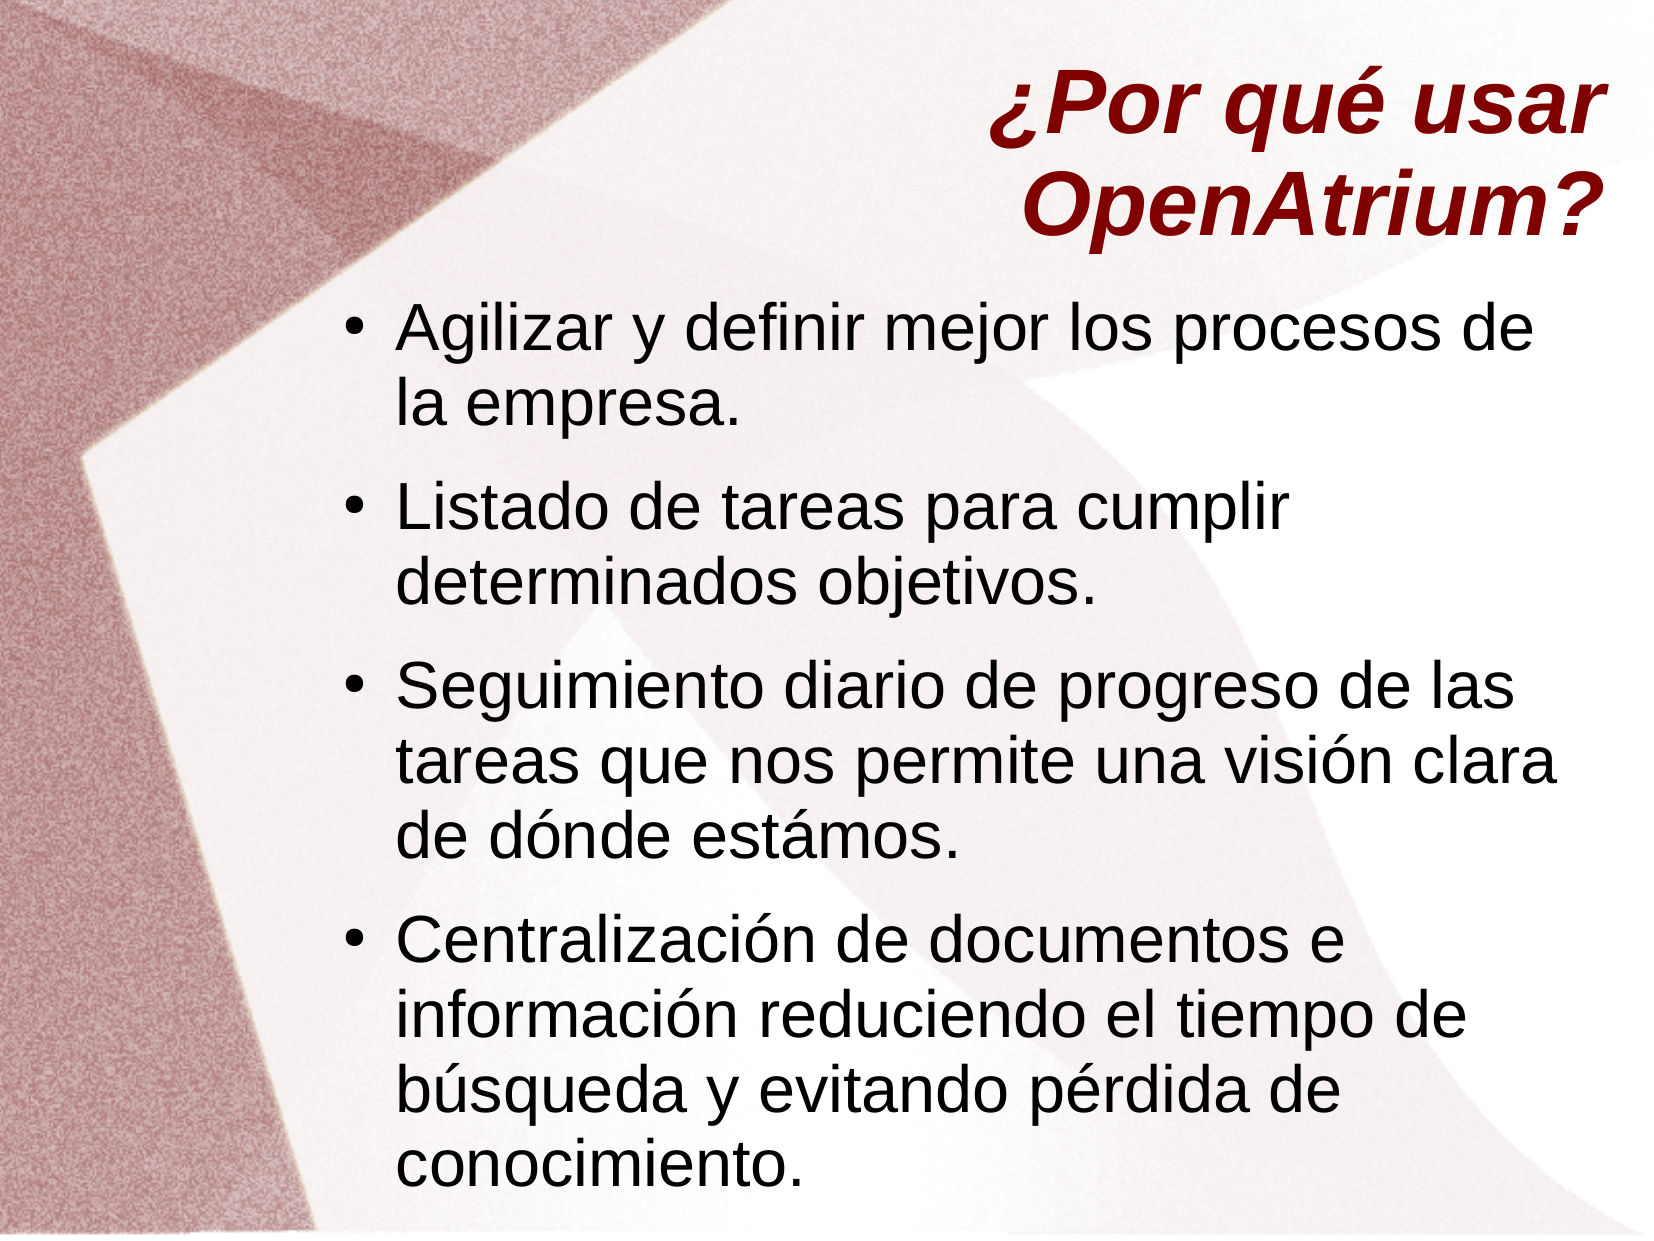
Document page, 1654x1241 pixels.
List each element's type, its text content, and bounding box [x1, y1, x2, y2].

picture [0, 0, 1654, 1241]
list Agilizar y definir mejor los procesos de la empresa. Listado de tareas para cumplir determinados objetivos. Seguimiento diario de progreso de las tareas que nos permite una visión clara de dónde estámos. Centralización de documentos e información reduciendo el tiempo de búsqueda y evitando pérdida de conocimiento. [324, 290, 1601, 1241]
title ¿Por qué usar OpenAtrium? [596, 49, 1607, 257]
